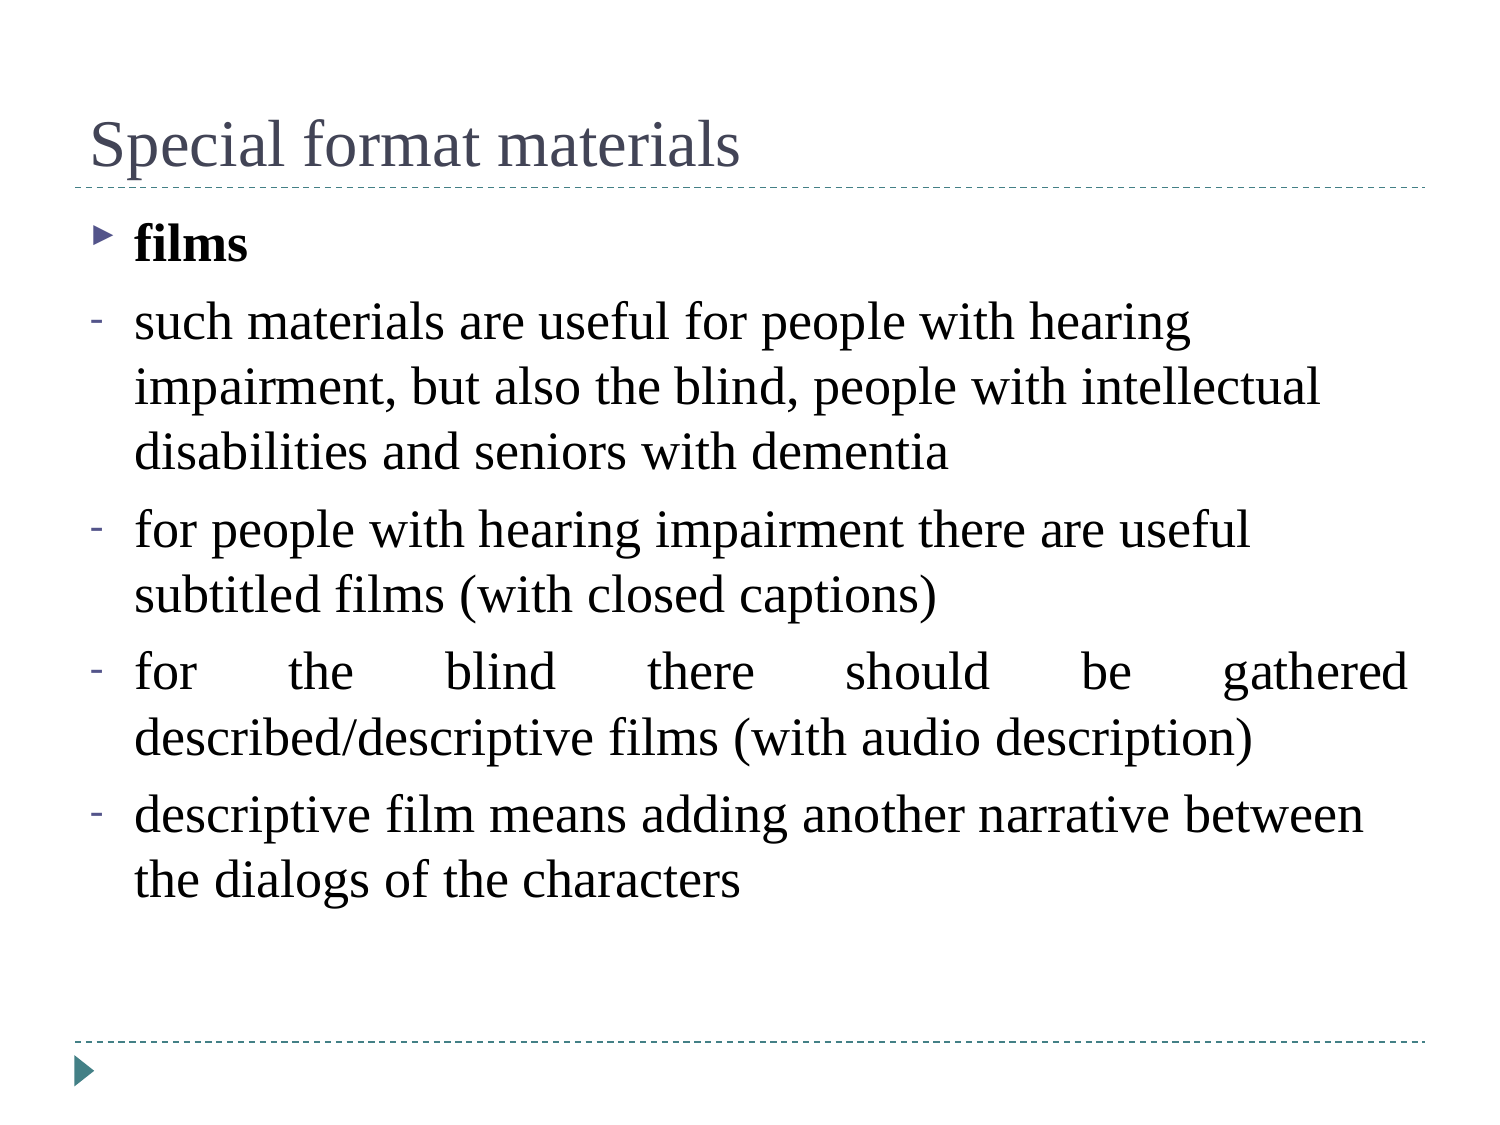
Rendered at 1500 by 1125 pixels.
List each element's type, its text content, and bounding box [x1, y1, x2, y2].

list films such materials are useful for people with hearing impairment, but also the blind, people with intellectual disabilities and seniors with dementia for people with hearing impairment there are useful subtitled films (with closed captions) for the blind there should be gathered described/descriptive films (with audio description) descriptive film means adding another narrative between the dialogs of the characters [75, 200, 1426, 1070]
title Special format materials [75, 24, 1426, 188]
